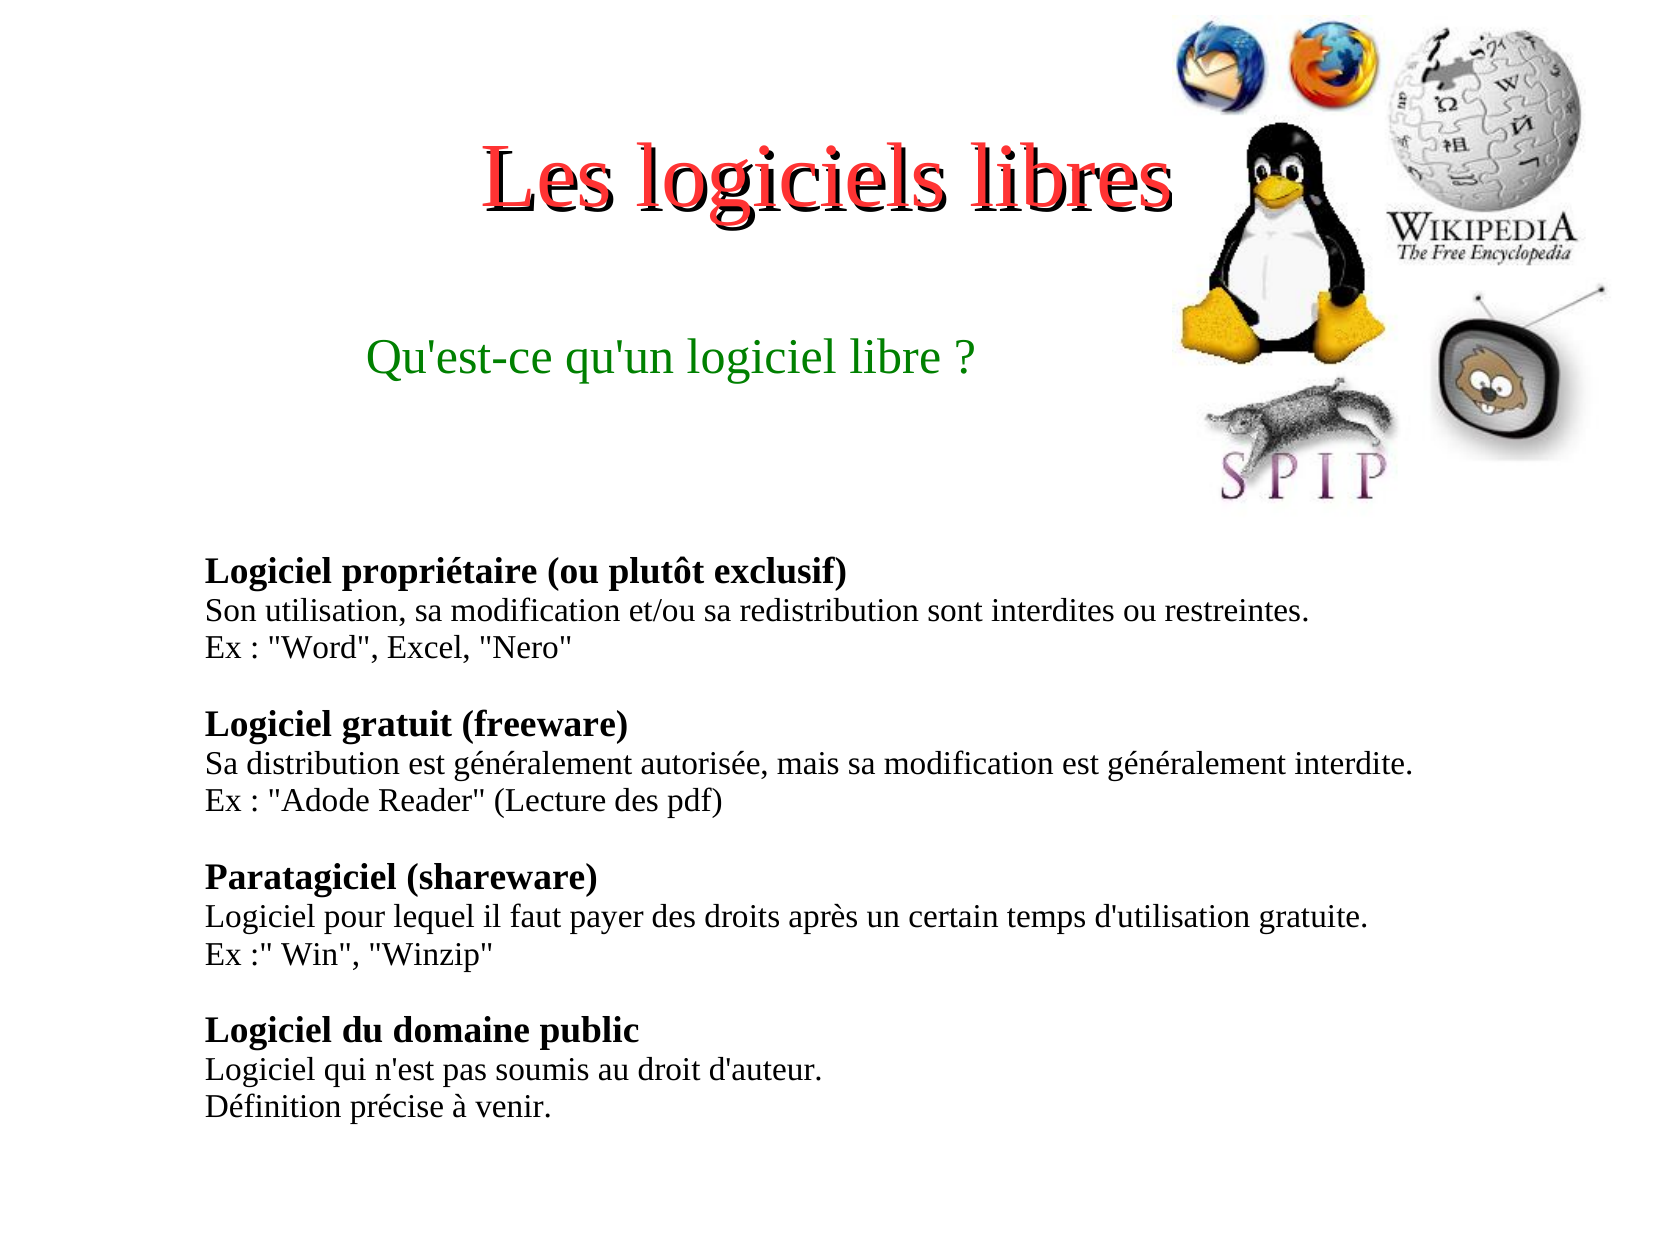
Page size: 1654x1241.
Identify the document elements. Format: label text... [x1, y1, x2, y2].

text_box Qu'est-ce qu'un logiciel libre ? [335, 328, 1008, 390]
text_box Logiciel propriétaire (ou plutôt exclusif) Son utilisation, sa modification et/ou sa redistribution sont interdites ou restreintes. Ex : "Word", Excel, "Nero" Logiciel gratuit (freeware) Sa distribution est généralement autorisée, mais sa modification est généralement interdite. Ex : "Adode Reader" (Lecture des pdf) Paratagiciel (shareware) Logiciel pour lequel il faut payer des droits après un certain temps d'utilisation gratuite. Ex :" Win", "Winzip" Logiciel du domaine public Logiciel qui n'est pas soumis au droit d'auteur. Définition précise à venir. [204, 550, 1526, 1075]
picture [1172, 15, 1622, 527]
title Les logiciels libres [121, 72, 1172, 280]
